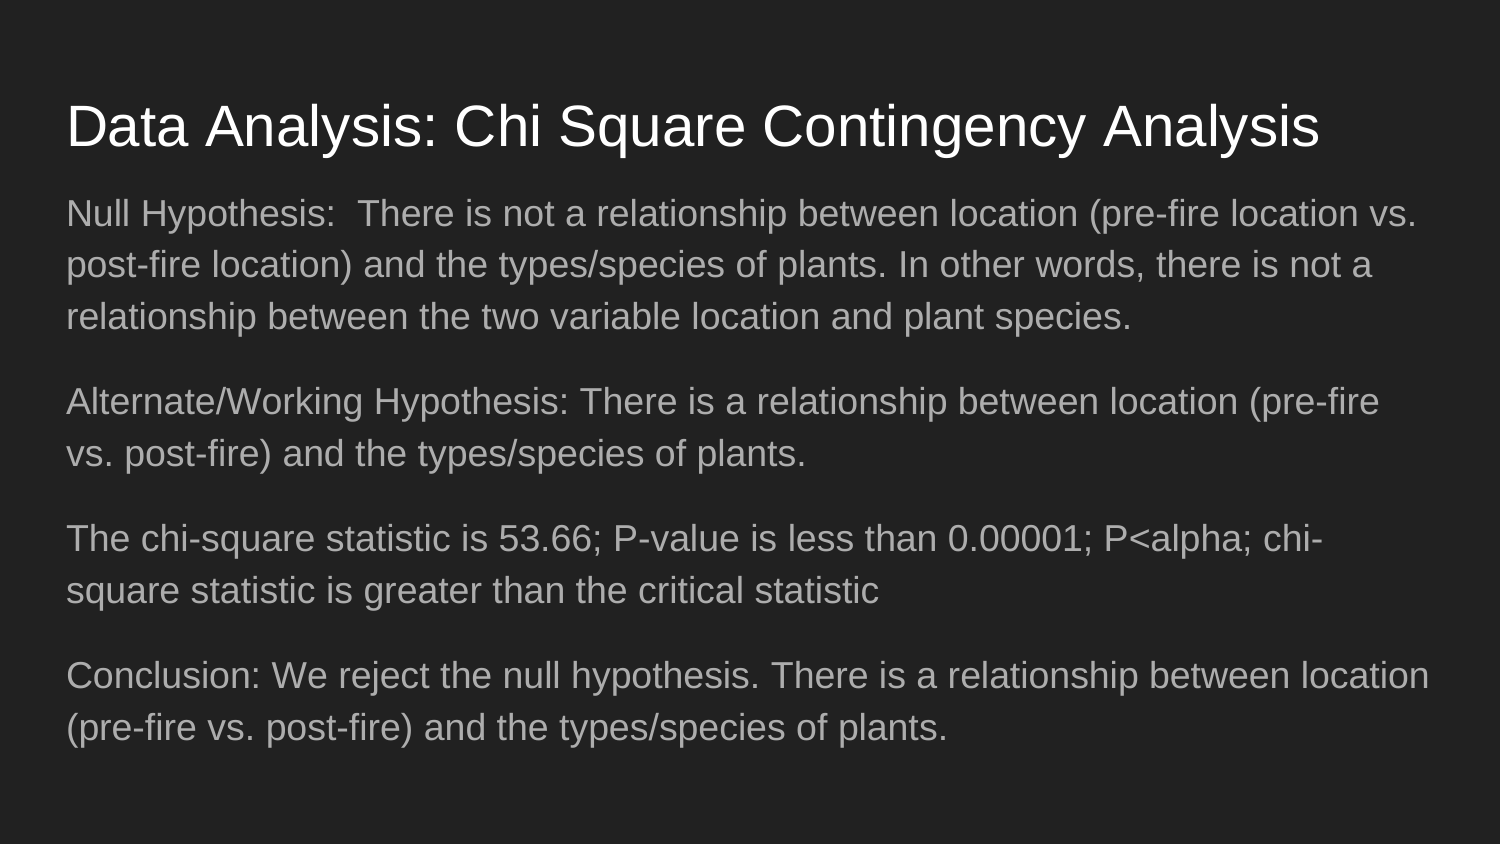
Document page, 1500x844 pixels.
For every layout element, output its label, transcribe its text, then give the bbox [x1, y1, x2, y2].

list Null Hypothesis: There is not a relationship between location (pre-fire location vs. post-fire location) and the types/species of plants. In other words, there is not a relationship between the two variable location and plant species. Alternate/Working Hypothesis: There is a relationship between location (pre-fire vs. post-fire) and the types/species of plants. The chi-square statistic is 53.66; P-value is less than 0.00001; P<alpha; chi-square statistic is greater than the critical statistic Conclusion: We reject the null hypothesis. There is a relationship between location (pre-fire vs. post-fire) and the types/species of plants. [51, 166, 1449, 781]
title Data Analysis: Chi Square Contingency Analysis [51, 72, 1449, 166]
